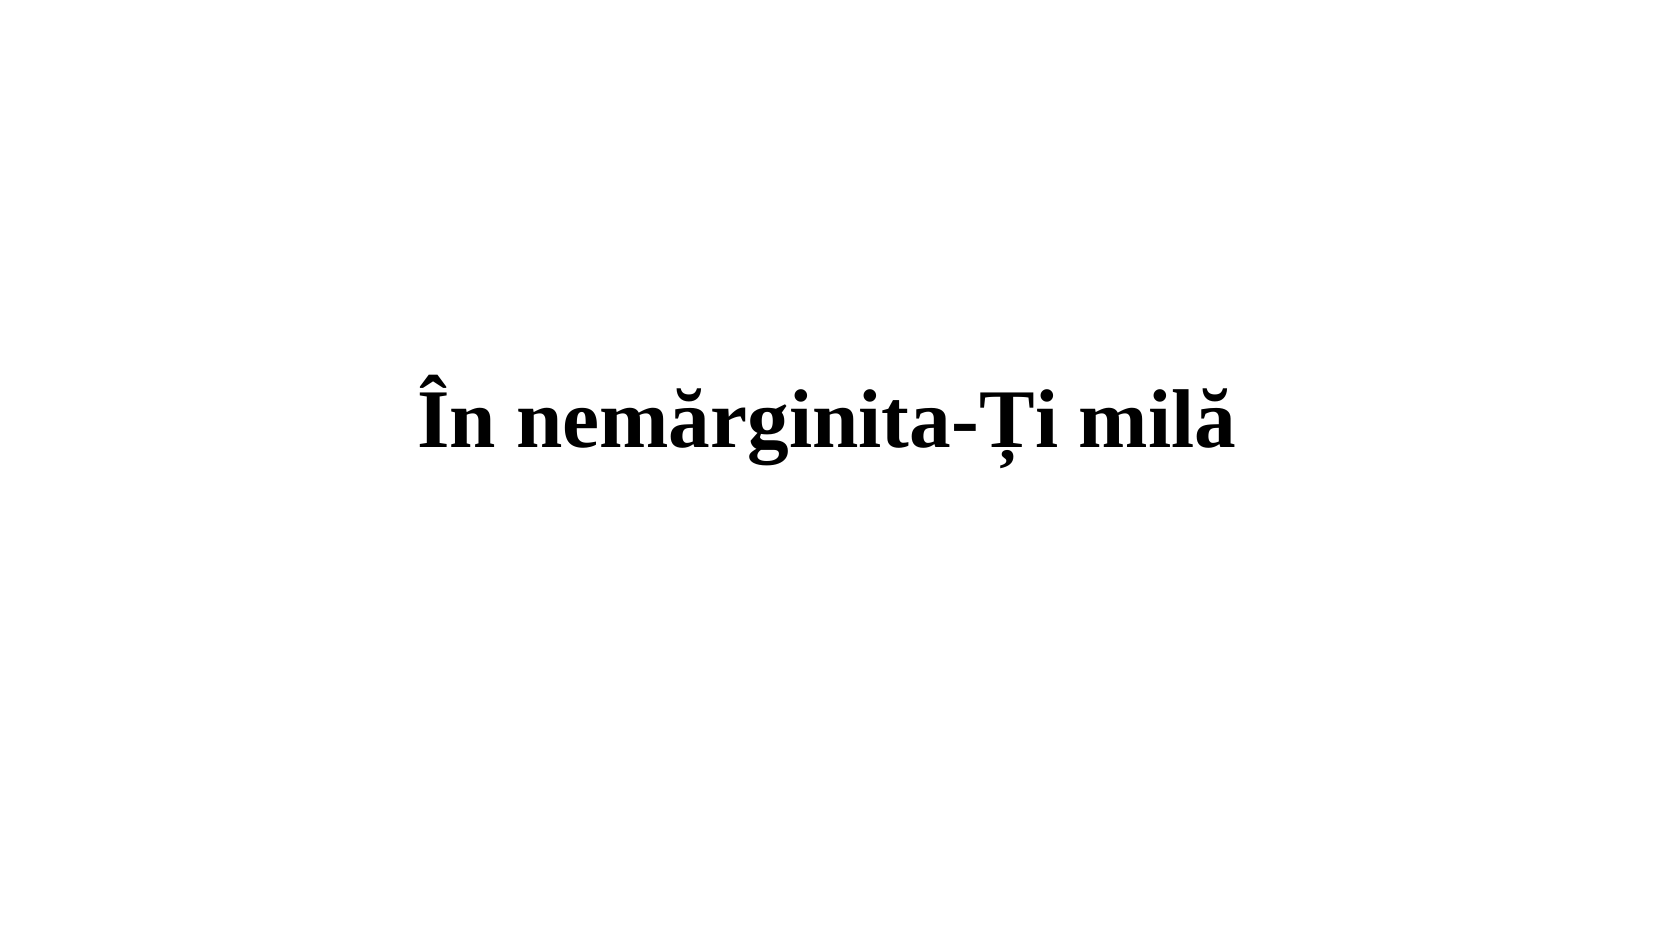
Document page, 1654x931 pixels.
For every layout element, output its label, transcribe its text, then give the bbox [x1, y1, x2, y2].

subtitle În nemărginita-Ți milă [352, 175, 1301, 663]
